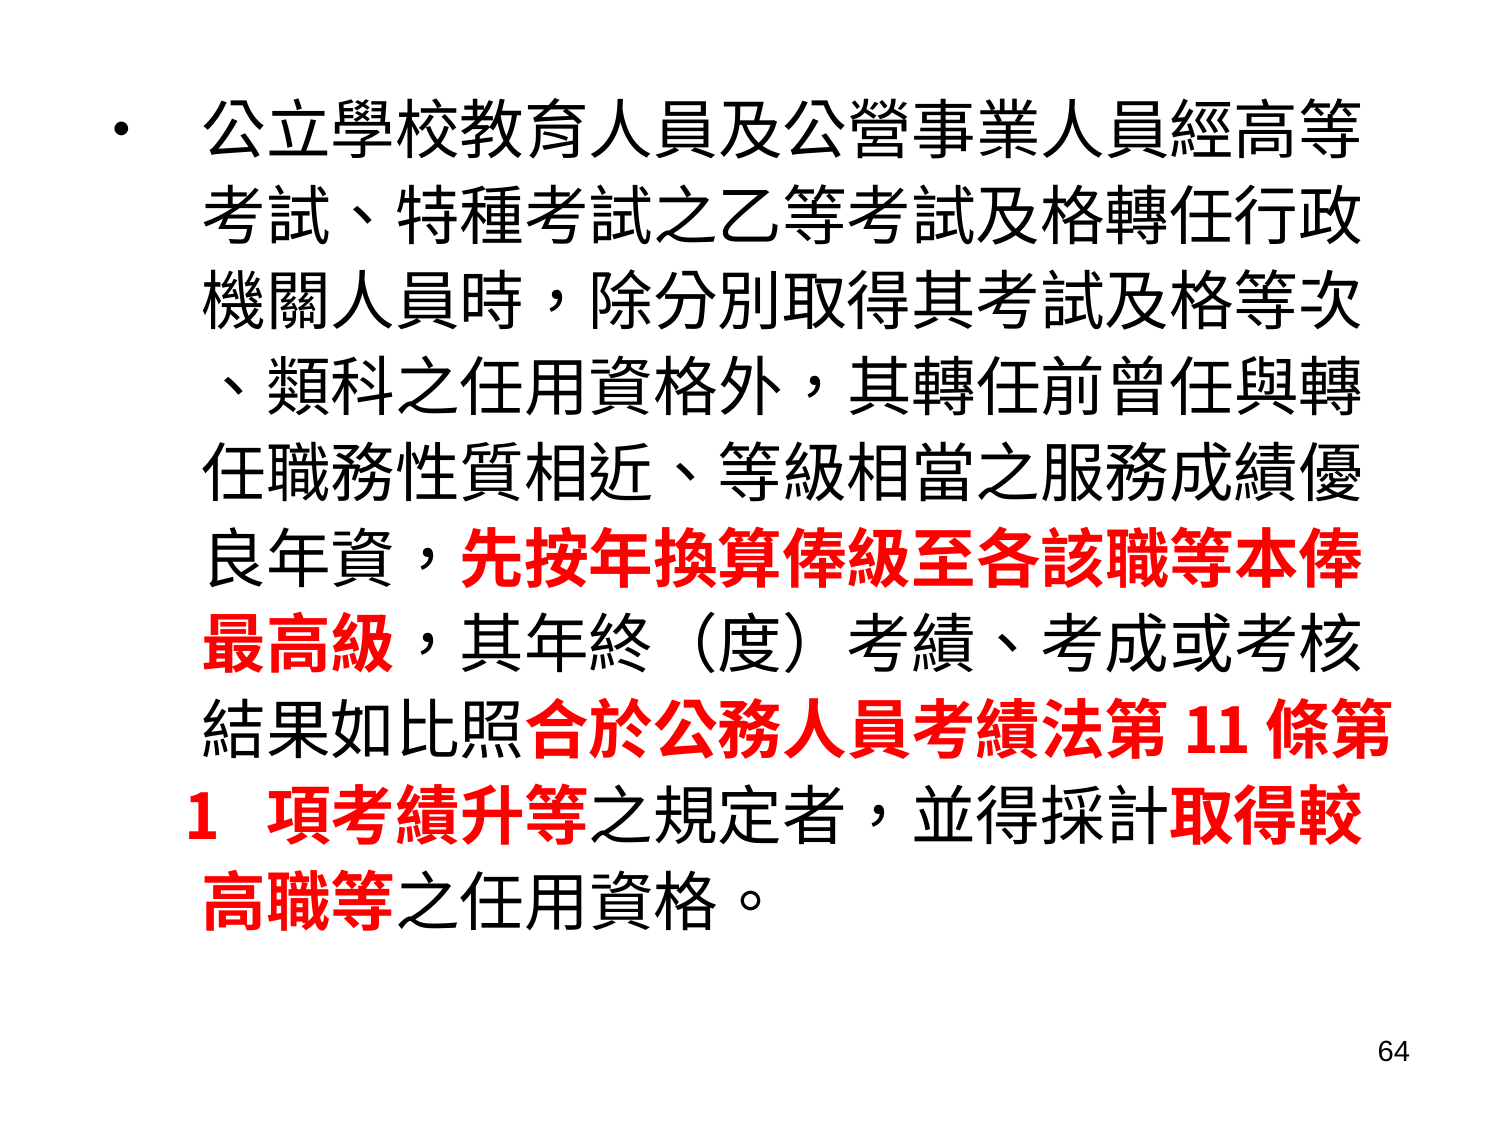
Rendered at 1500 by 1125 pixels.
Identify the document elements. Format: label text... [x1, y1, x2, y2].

list • 公立學校教育人員及公營事業人員經高等 考試、特種考試之乙等考試及格轉任行政 機關人員時，除分別取得其考試及格等次 、類科之任用資格外，其轉任前曾任與轉 任職務性質相近、等級相當之服務成績優 良年資，先按年換算俸級至各該職等本俸 最高級，其年終（度）考績、考成或考核 結果如比照合於公務人員考績法第11條第 1 項考績升等之規定者，並得採計取得較 高職等之任用資格。 [75, 90, 1426, 1005]
